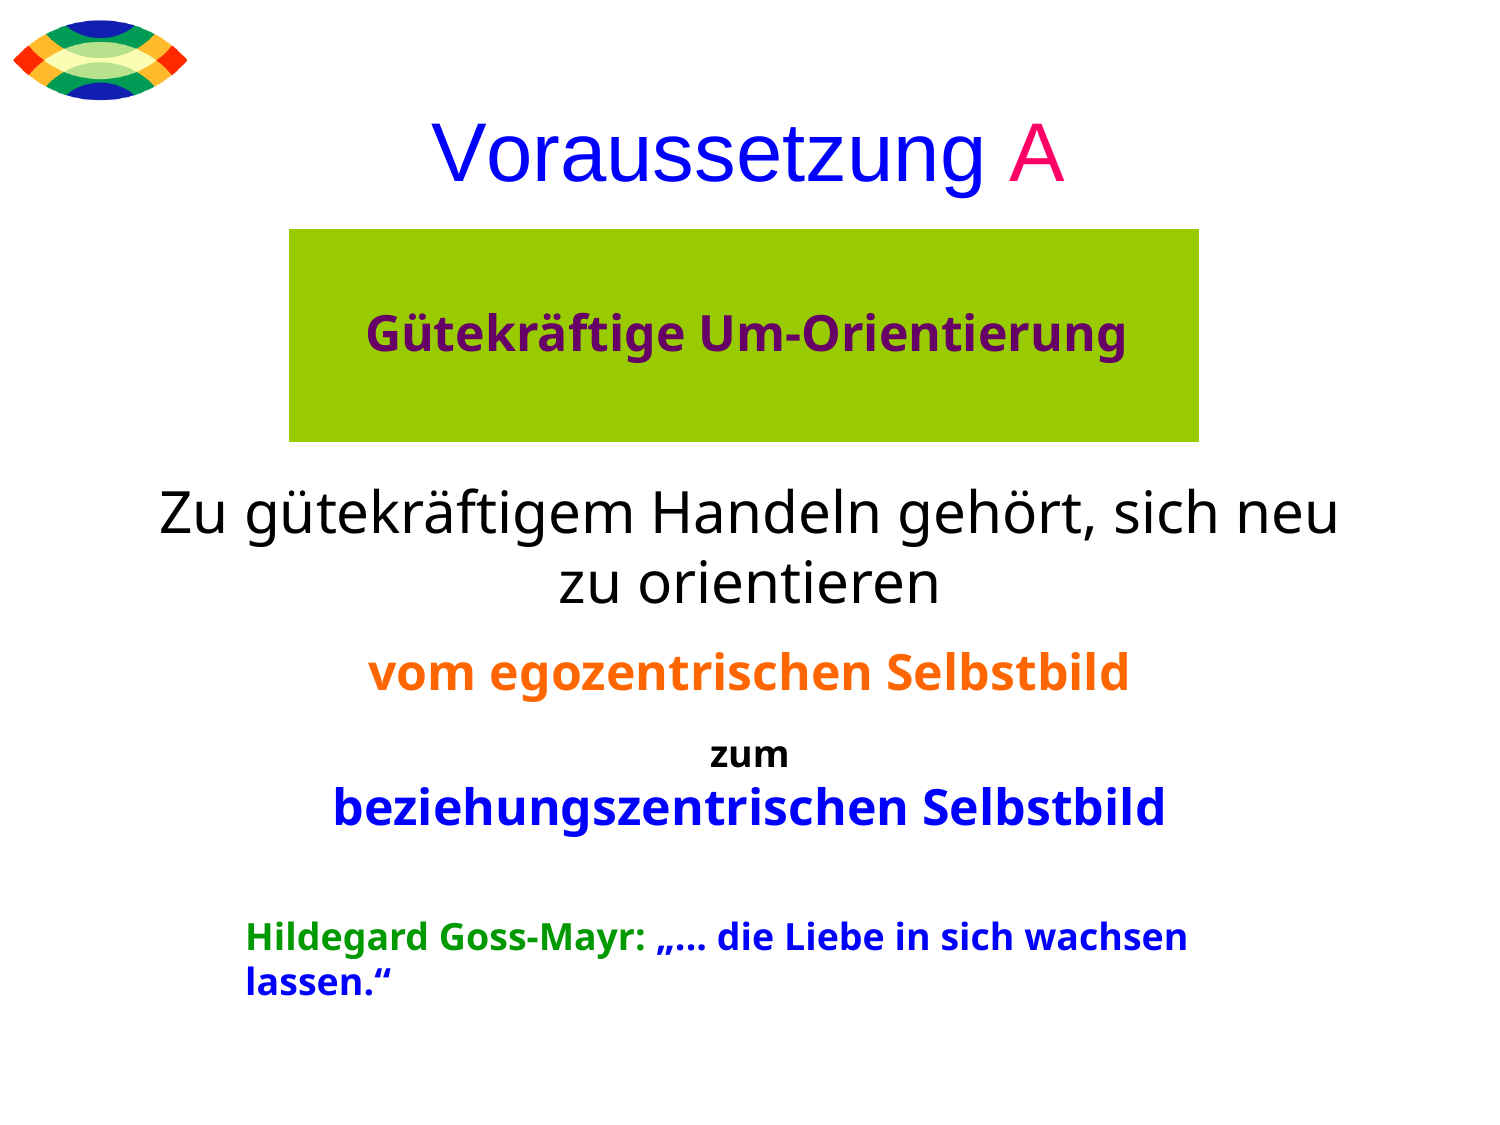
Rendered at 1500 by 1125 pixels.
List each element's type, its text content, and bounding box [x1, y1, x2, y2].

text_box Gütekräftige Um-Orientierung [282, 220, 1211, 370]
text_box vom egozentrischen Selbstbild zum beziehungszentrischen Selbstbild [318, 633, 1182, 843]
picture [5, 7, 195, 113]
text_box Zu gütekräftigem Handeln gehört, sich neu zu orientieren [135, 467, 1365, 623]
title Voraussetzung A [73, 54, 1424, 243]
text_box Hildegard Goss-Mayr: „... die Liebe in sich wachsen lassen.“ [230, 904, 1329, 966]
text_box [289, 370, 1199, 442]
